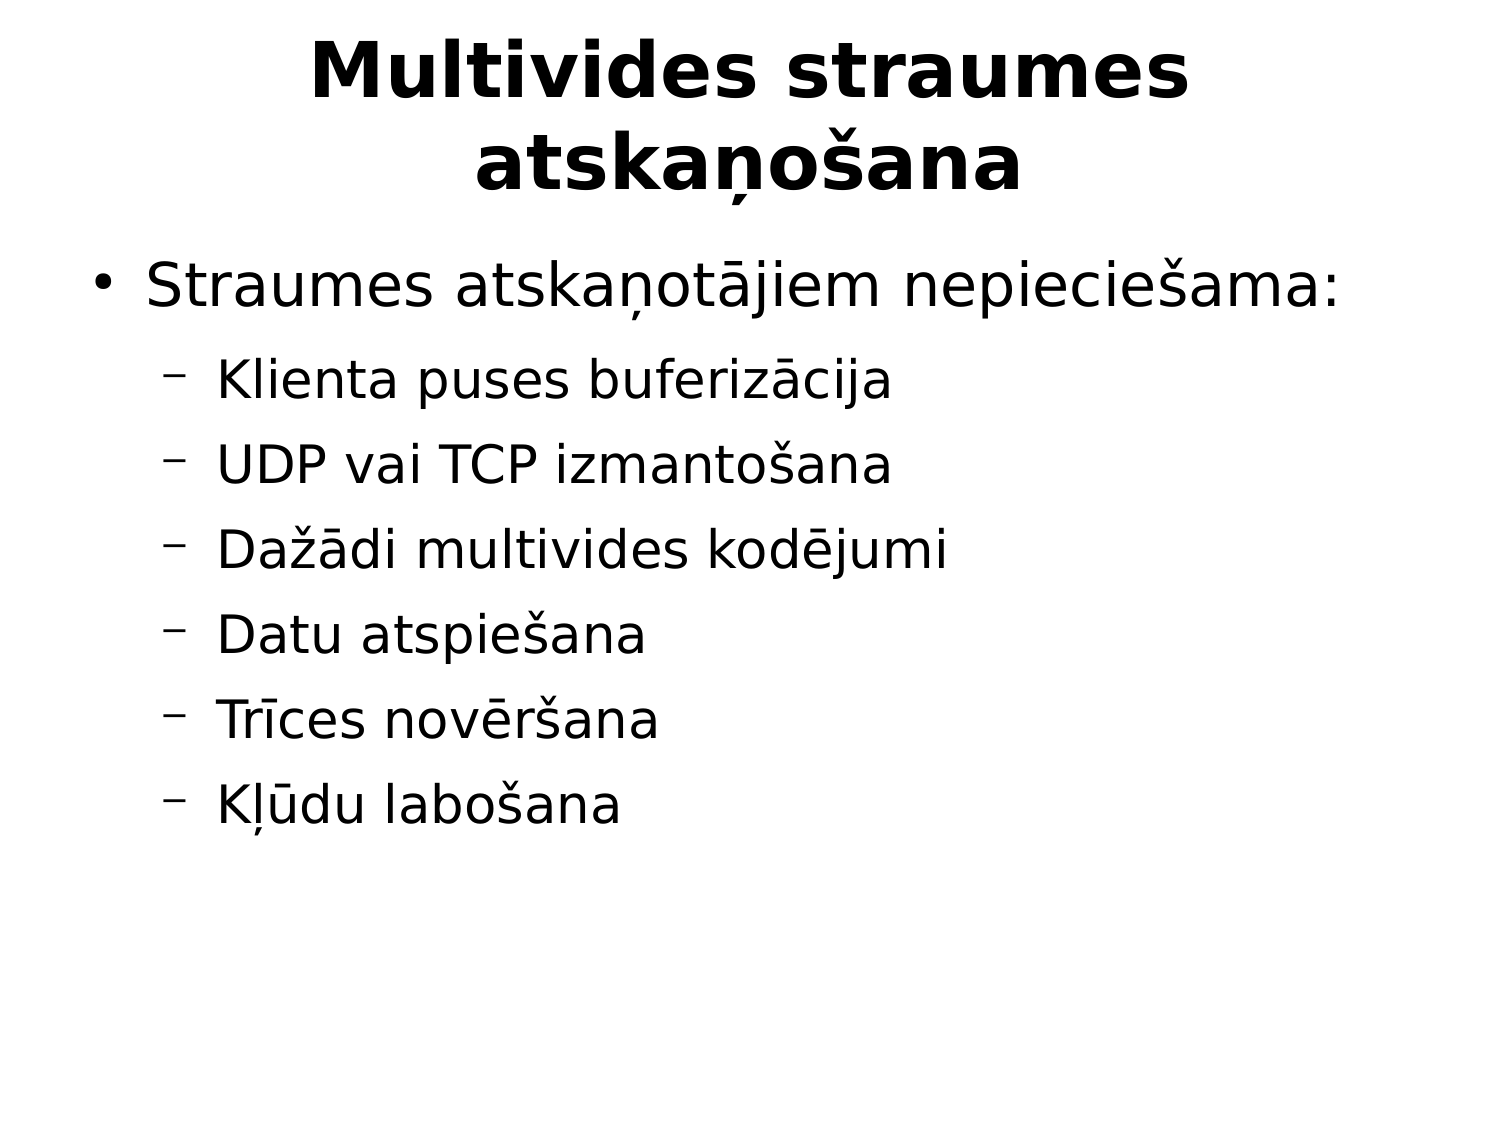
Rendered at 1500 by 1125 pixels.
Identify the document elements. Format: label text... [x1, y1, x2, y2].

list Straumes atskaņotājiem nepieciešama: Klienta puses buferizācija UDP vai TCP izmantošana Dažādi multivides kodējumi Datu atspiešana Trīces novēršana Kļūdu labošana [75, 246, 1395, 1075]
title Multivides straumes atskaņošana [75, 74, 1425, 150]
